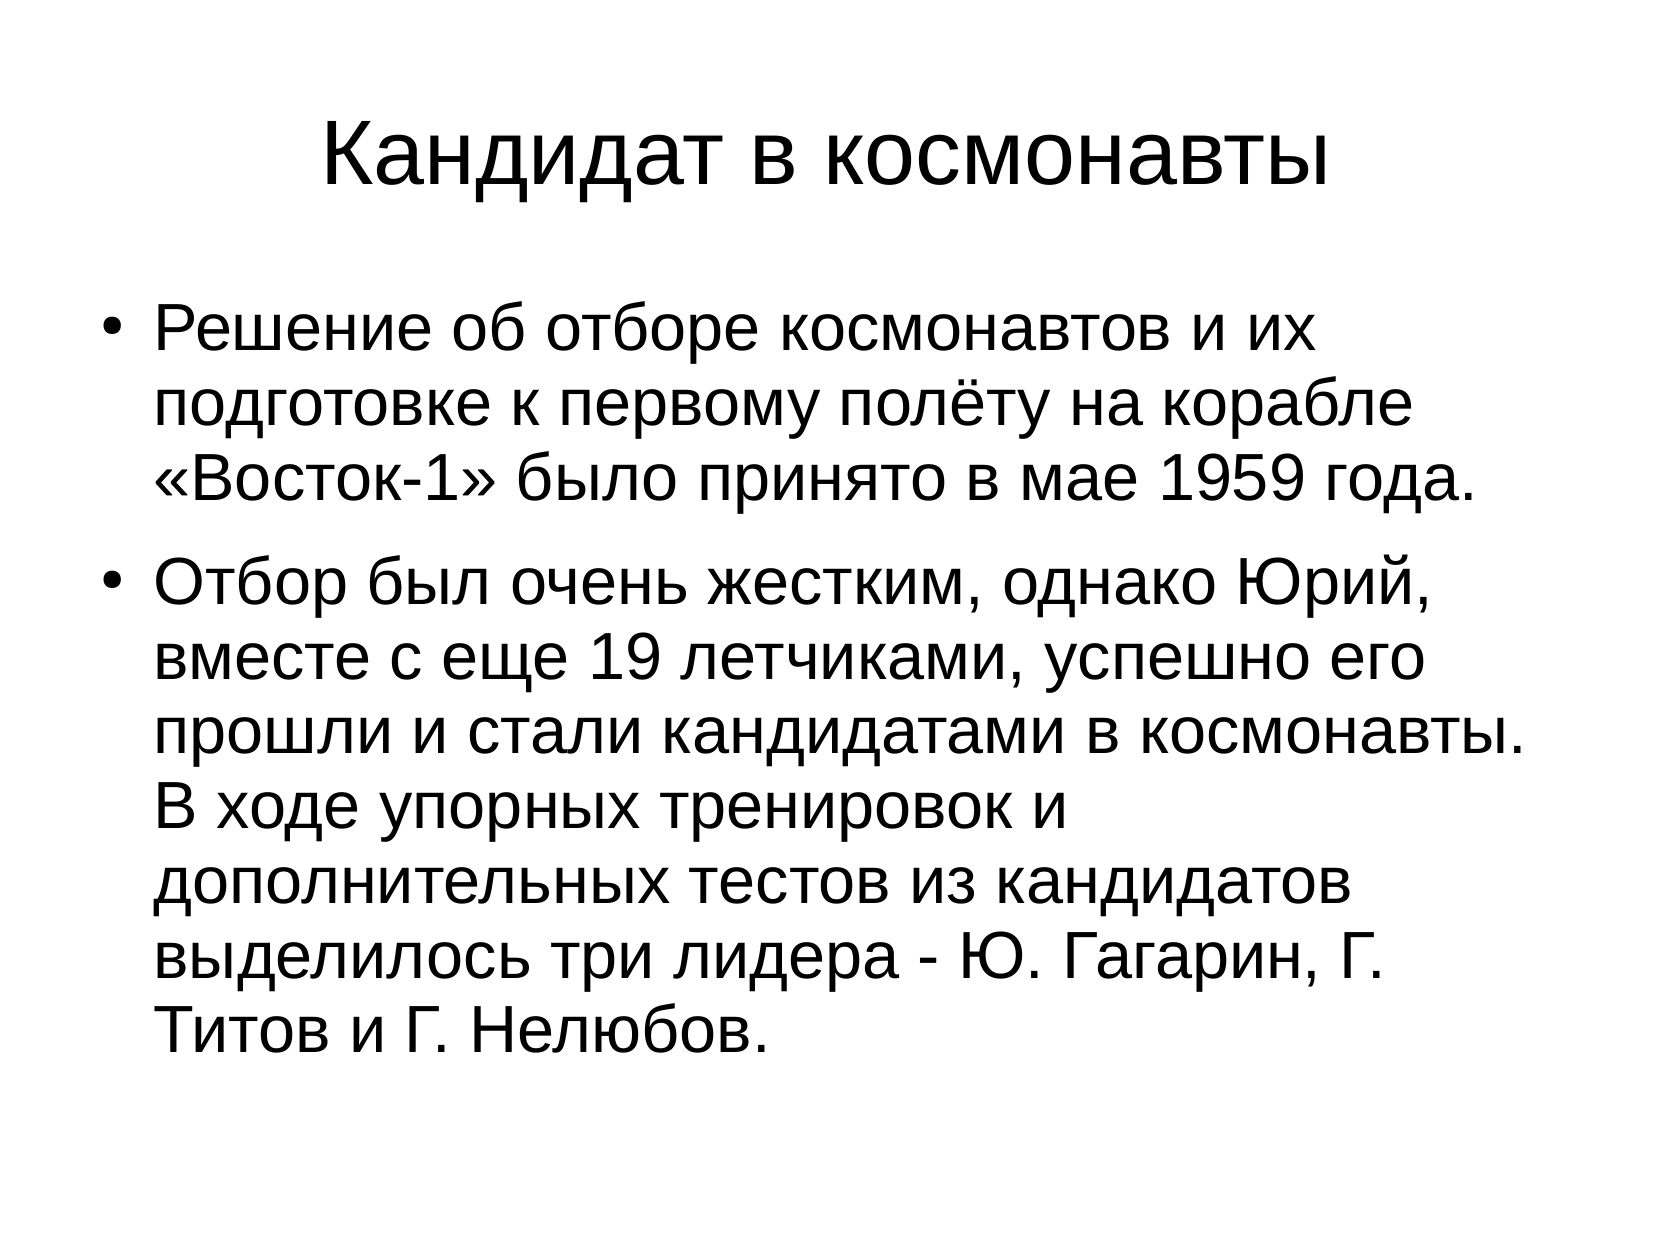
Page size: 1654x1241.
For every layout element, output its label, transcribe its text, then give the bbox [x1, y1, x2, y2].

list Решение об отборе космонавтов и их подготовке к первому полёту на корабле «Восток-1» было принято в мае 1959 года. Отбор был очень жестким, однако Юрий, вместе с еще 19 летчиками, успешно его прошли и стали кандидатами в космонавты. В ходе упорных тренировок и дополнительных тестов из кандидатов выделилось три лидера - Ю. Гагарин, Г. Титов и Г. Нелюбов. [82, 290, 1571, 1109]
title Кандидат в космонавты [82, 49, 1571, 257]
